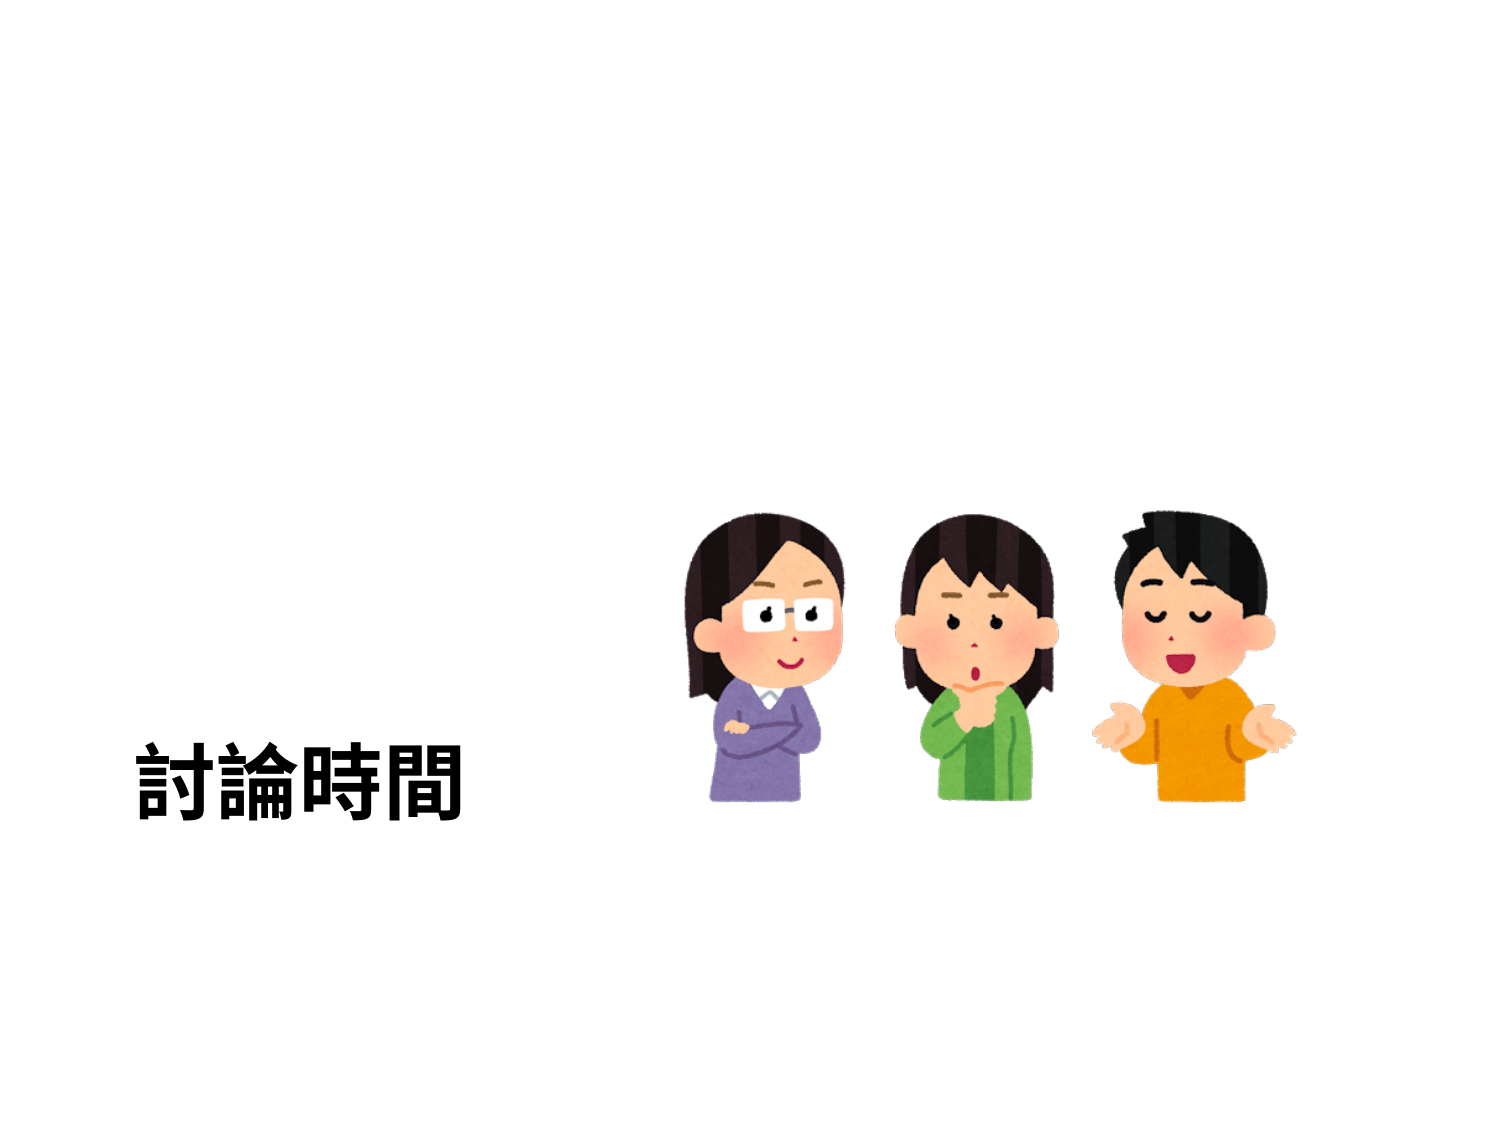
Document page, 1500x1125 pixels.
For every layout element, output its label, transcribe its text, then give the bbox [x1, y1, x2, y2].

title 討論時間 [118, 722, 1394, 947]
picture [628, 502, 1321, 812]
